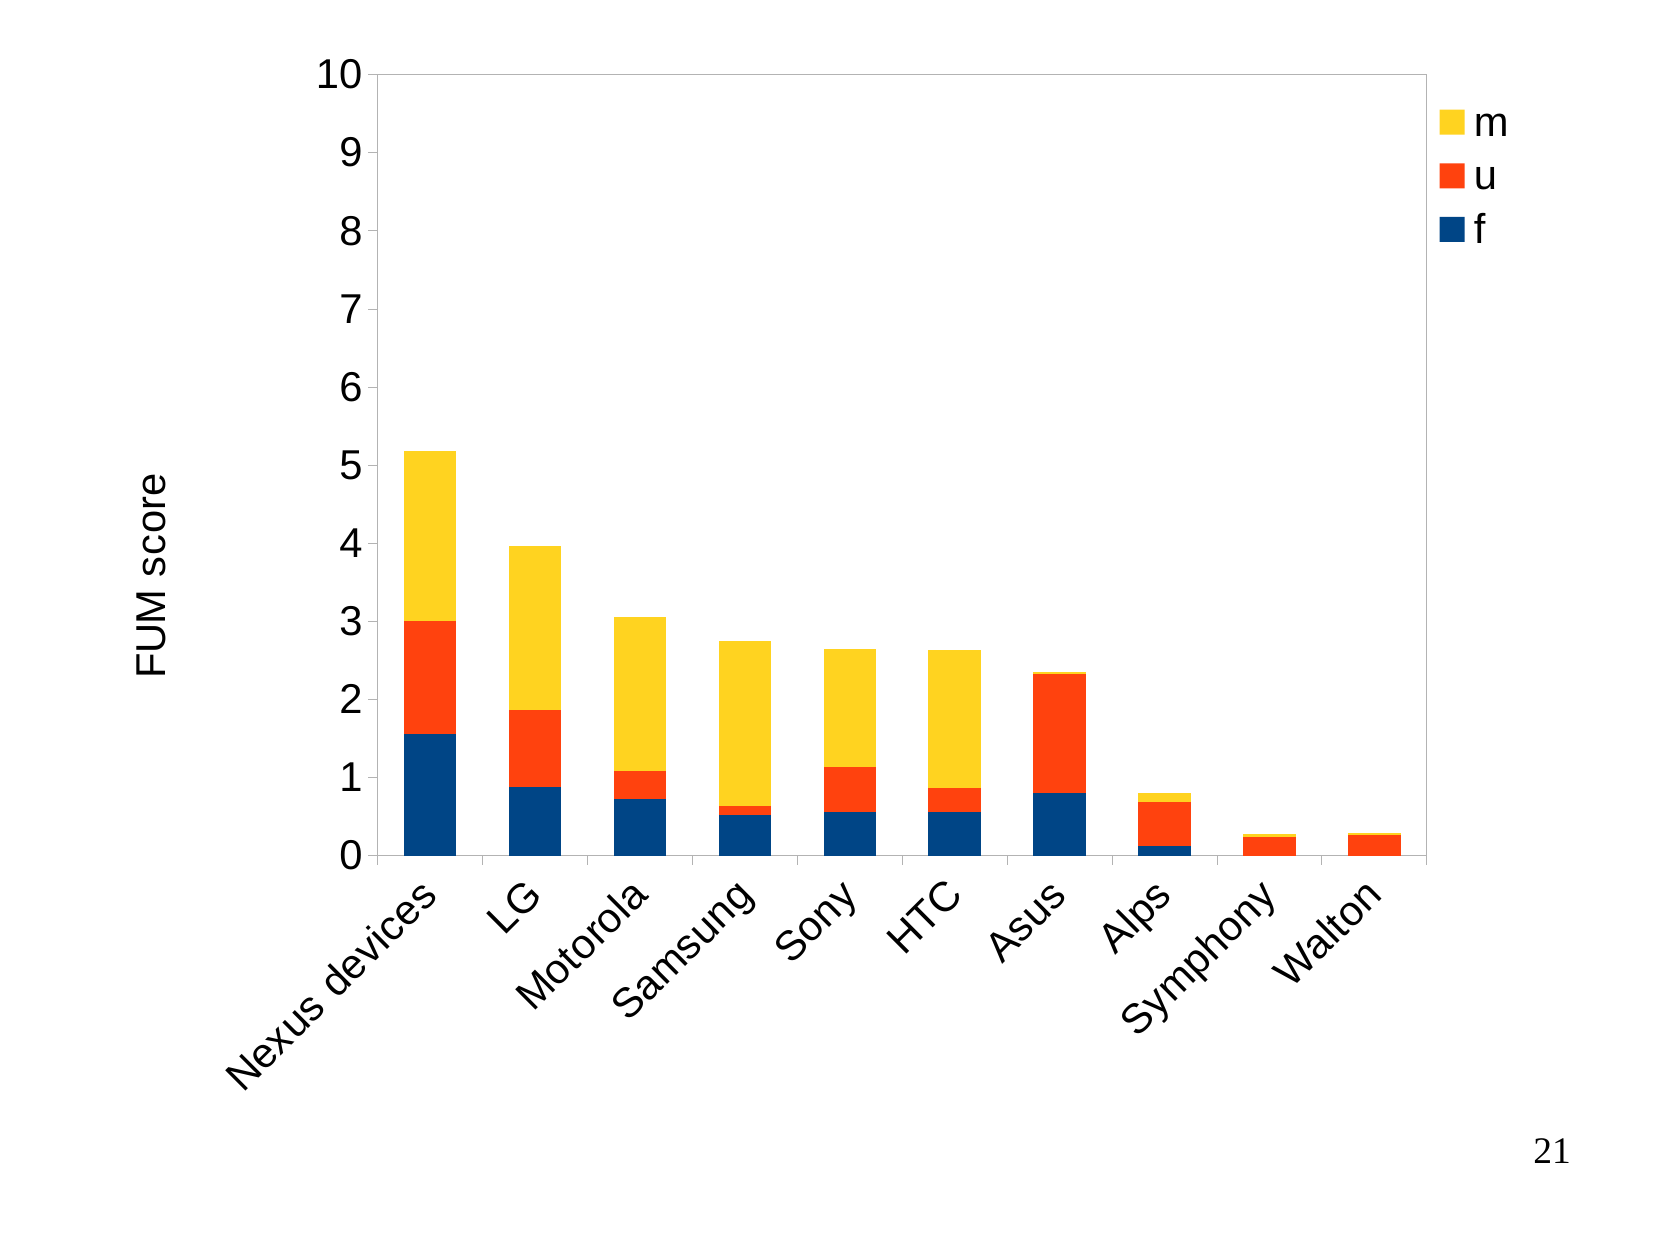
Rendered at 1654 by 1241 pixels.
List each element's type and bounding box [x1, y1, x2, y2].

chart [88, 29, 1565, 1123]
